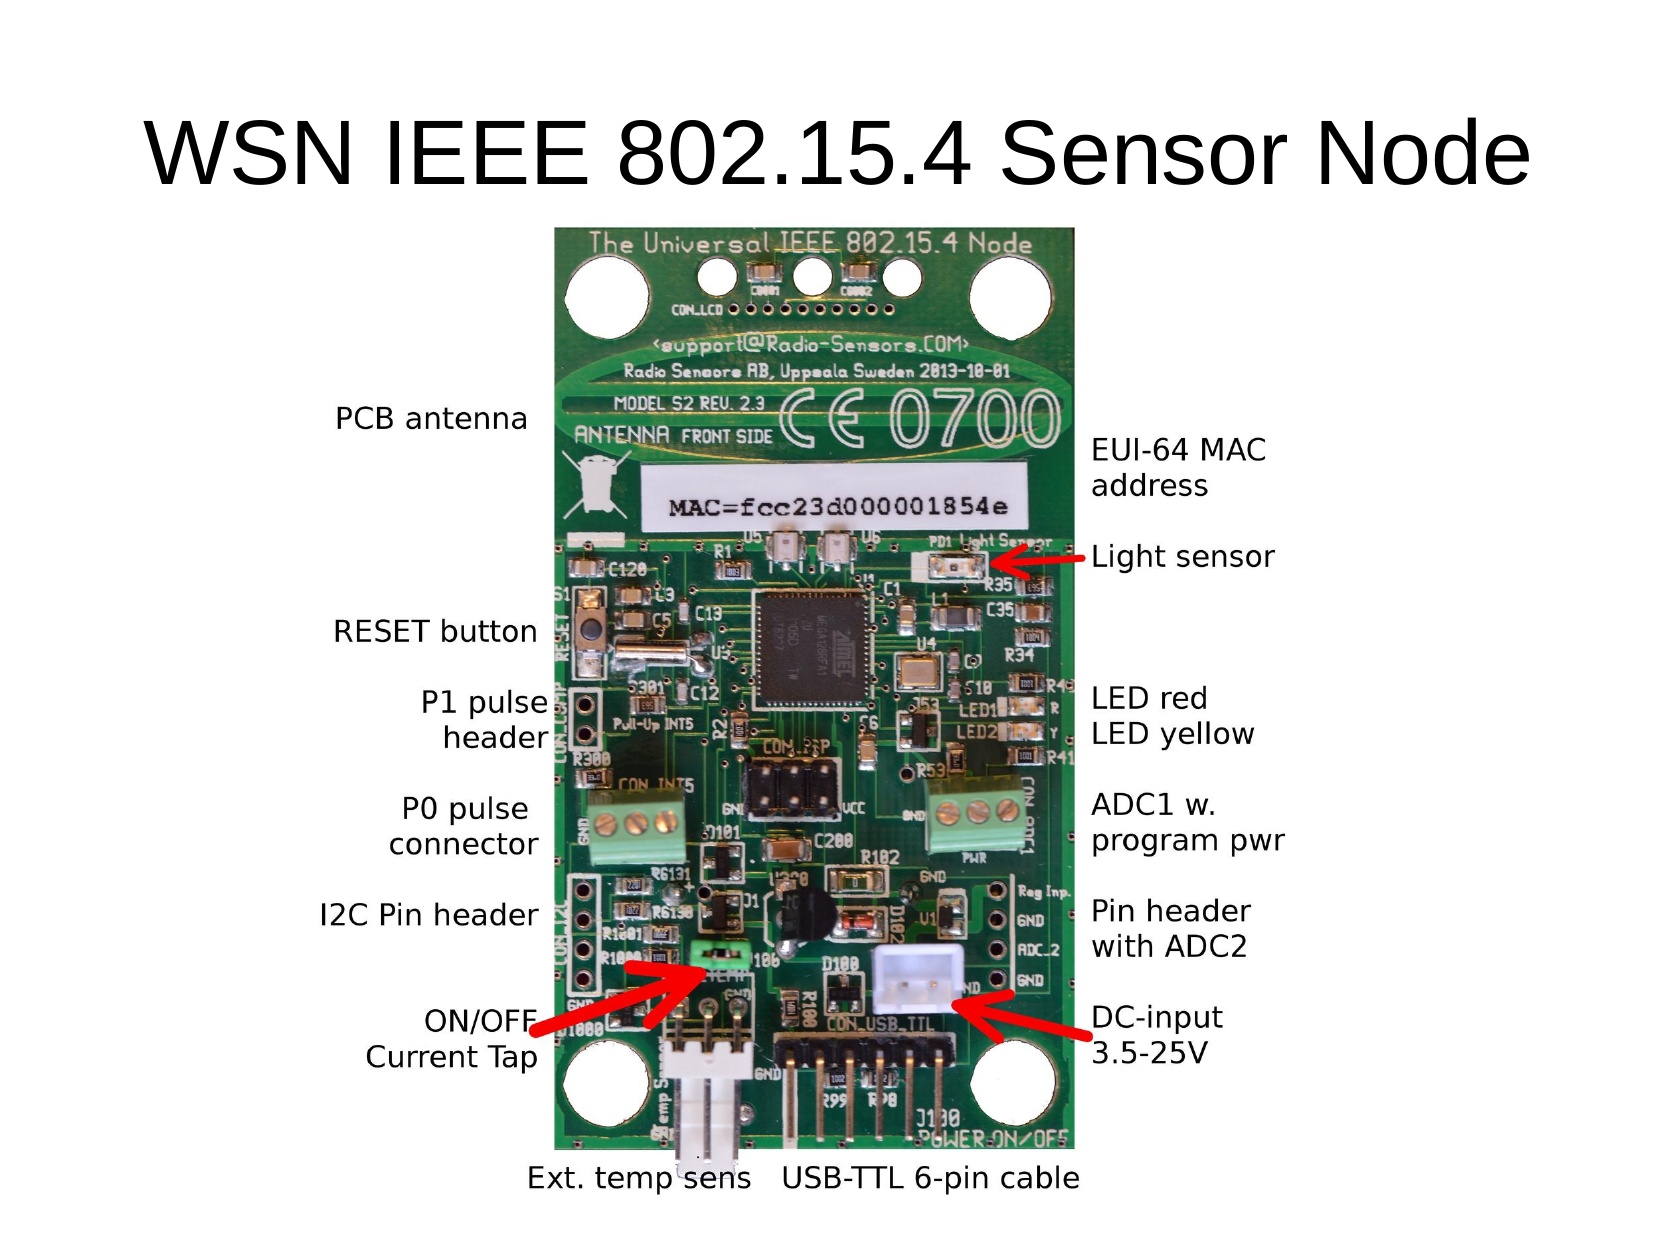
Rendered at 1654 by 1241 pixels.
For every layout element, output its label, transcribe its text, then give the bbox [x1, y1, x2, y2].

title WSN IEEE 802.15.4 Sensor Node [82, 49, 1571, 257]
picture [285, 199, 1291, 1205]
